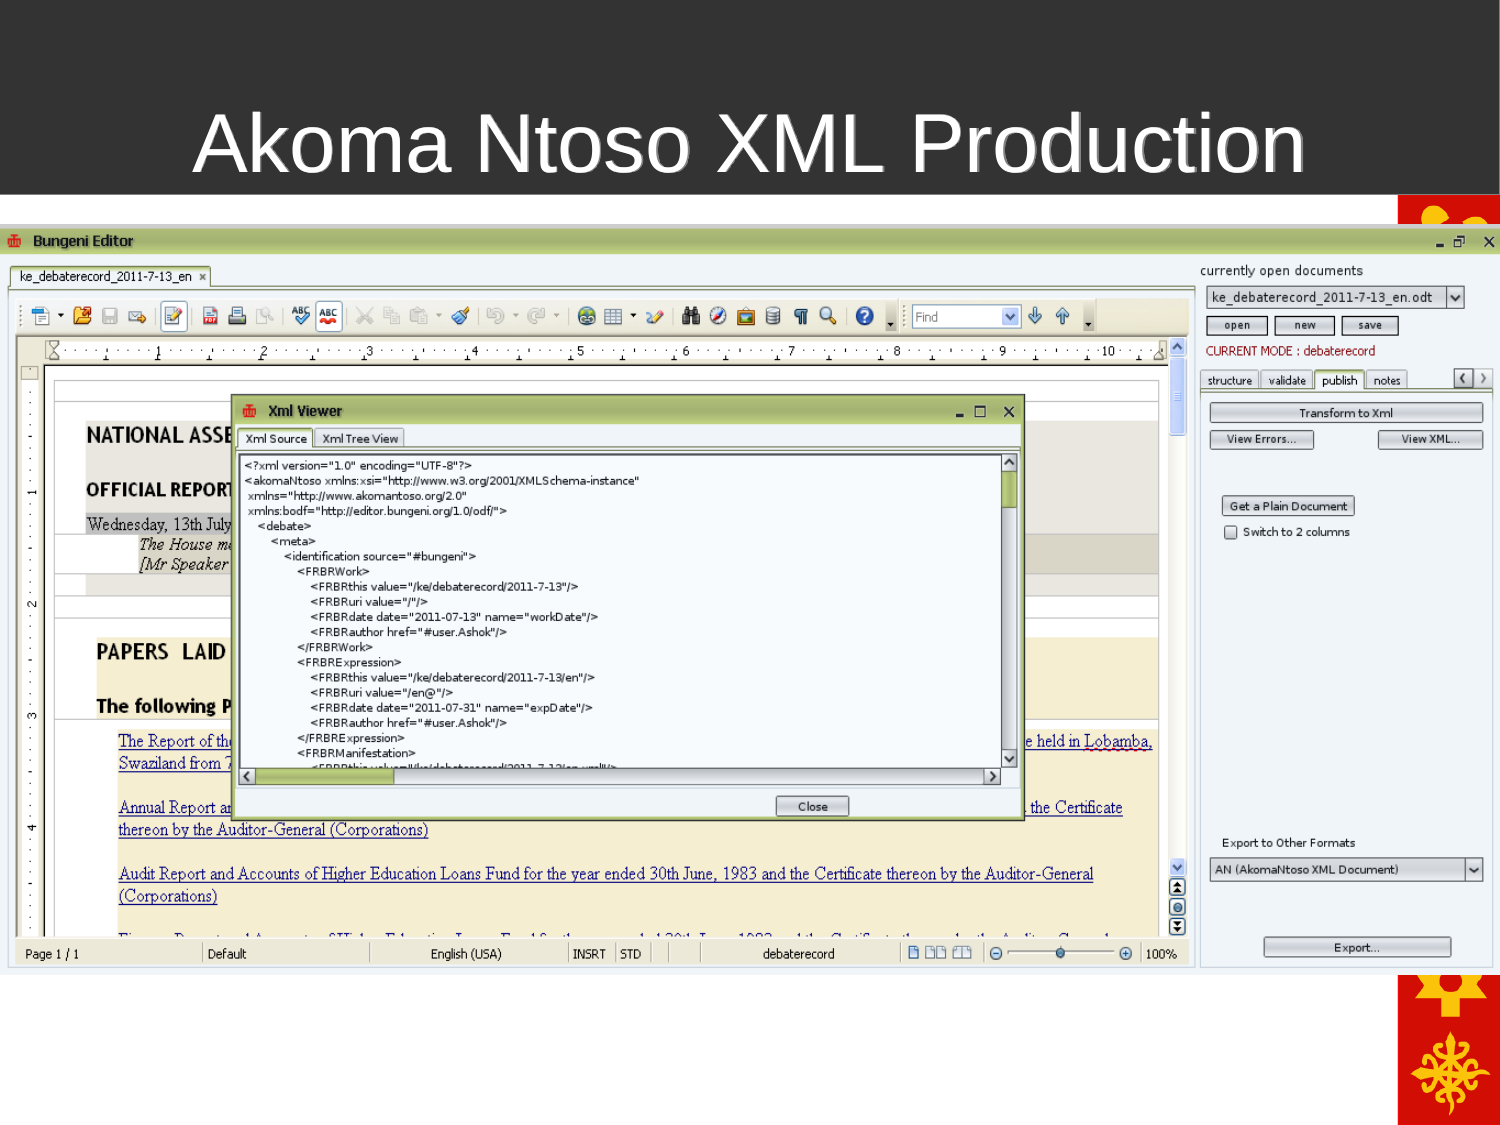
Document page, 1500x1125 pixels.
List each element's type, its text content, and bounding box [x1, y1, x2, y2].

picture [0, 195, 1500, 1125]
title Akoma Ntoso XML Production [75, 21, 1426, 224]
